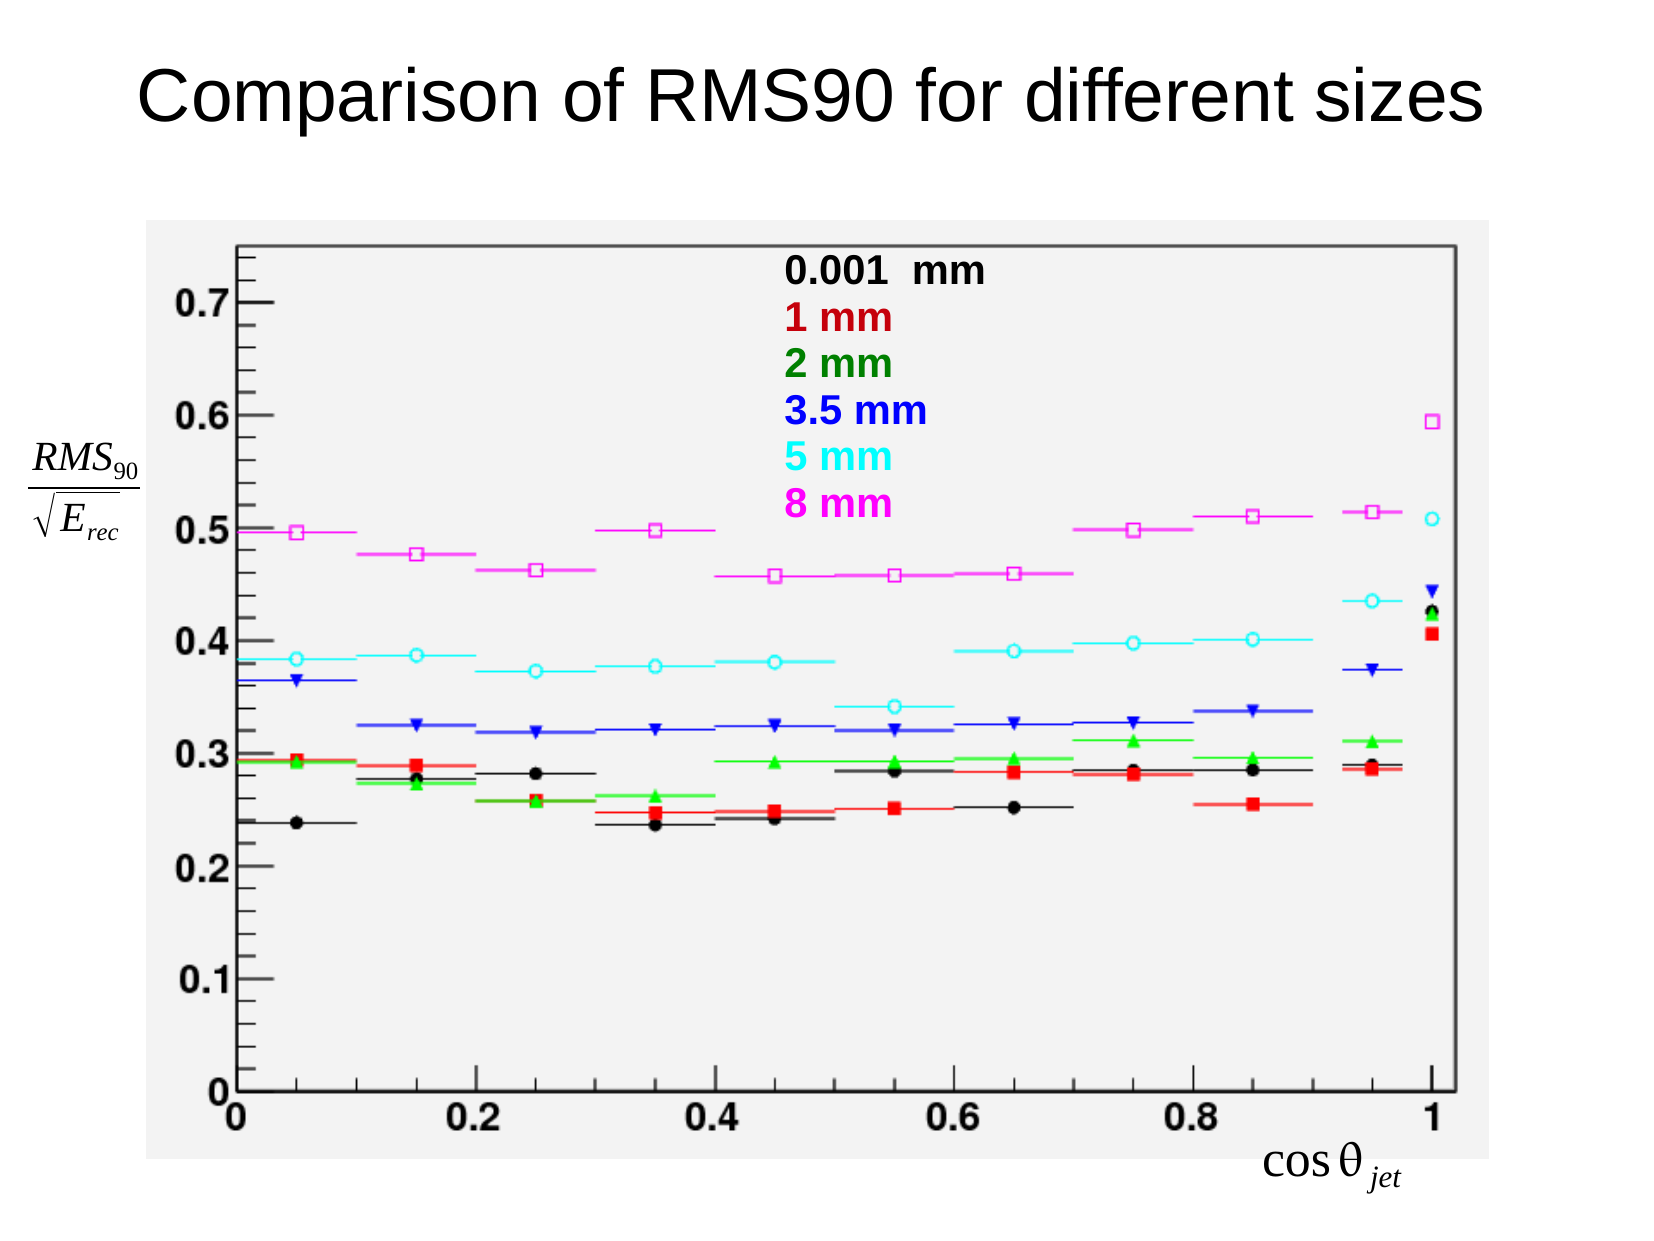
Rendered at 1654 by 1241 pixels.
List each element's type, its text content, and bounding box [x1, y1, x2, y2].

chart [19, 432, 149, 547]
text_box Comparison of RMS90 for different sizes [107, 46, 1516, 146]
chart [1255, 1129, 1406, 1195]
picture [146, 220, 1489, 1159]
text_box 0.001 mm 1 mm 2 mm 3.5 mm 5 mm 8 mm [769, 239, 1033, 534]
